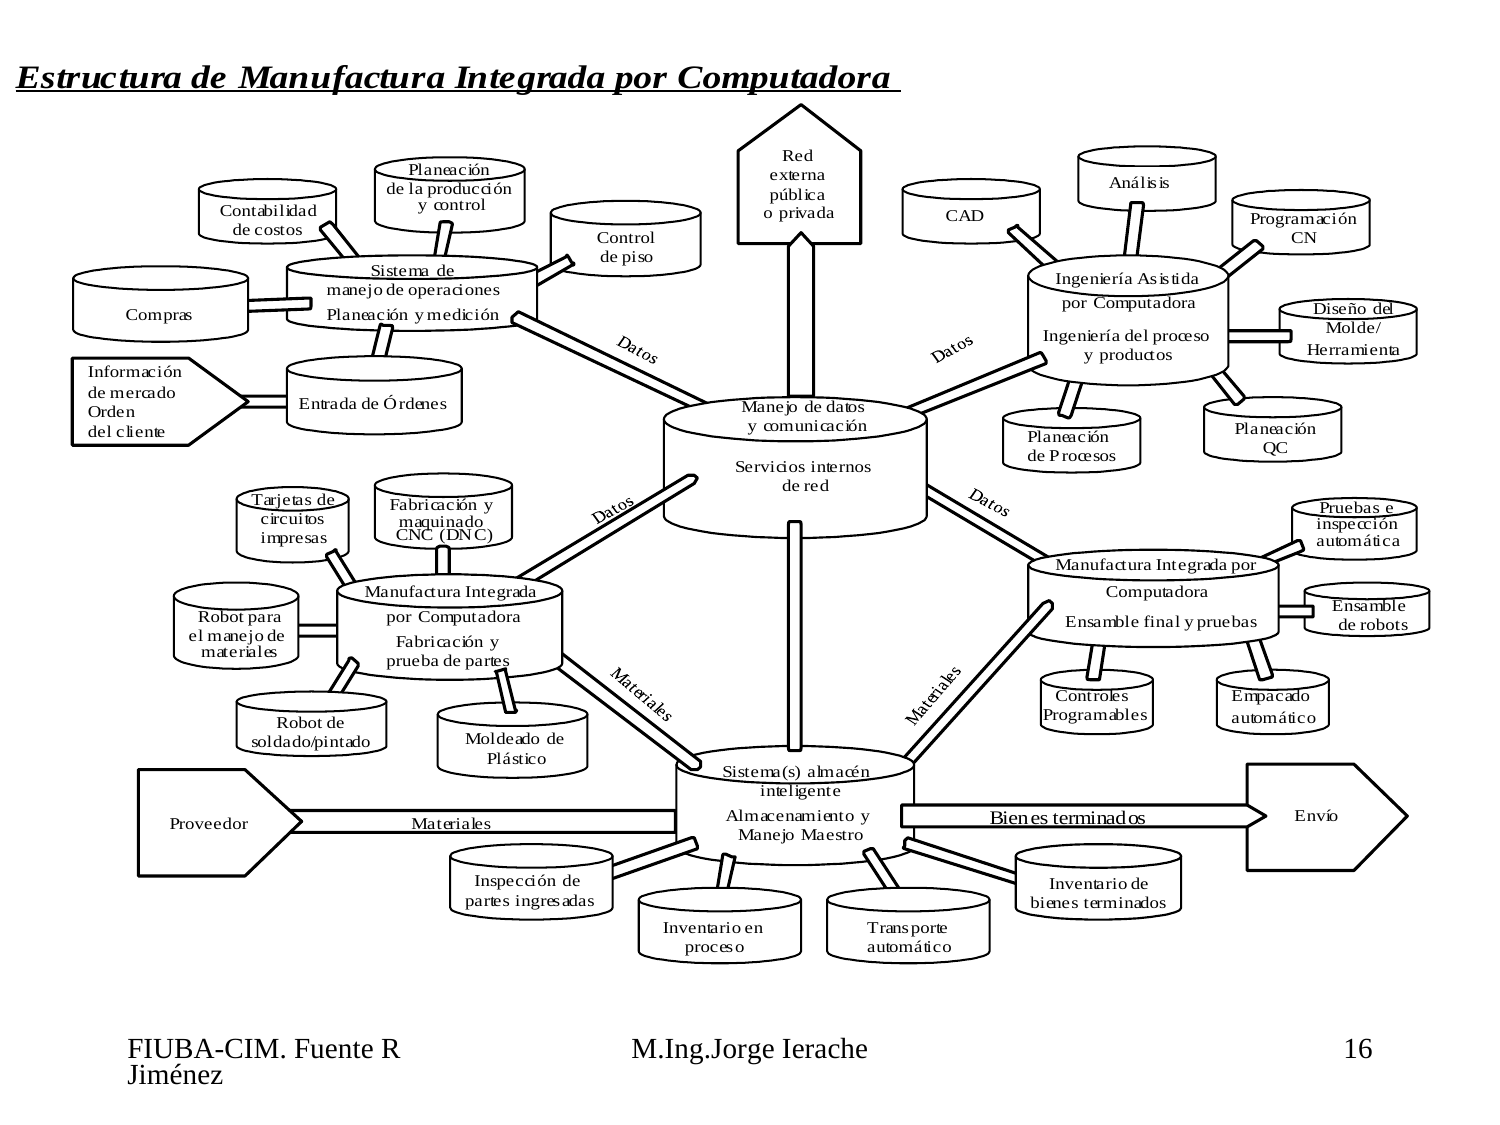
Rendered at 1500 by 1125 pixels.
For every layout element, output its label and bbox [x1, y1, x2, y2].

chart [0, 50, 1500, 1026]
